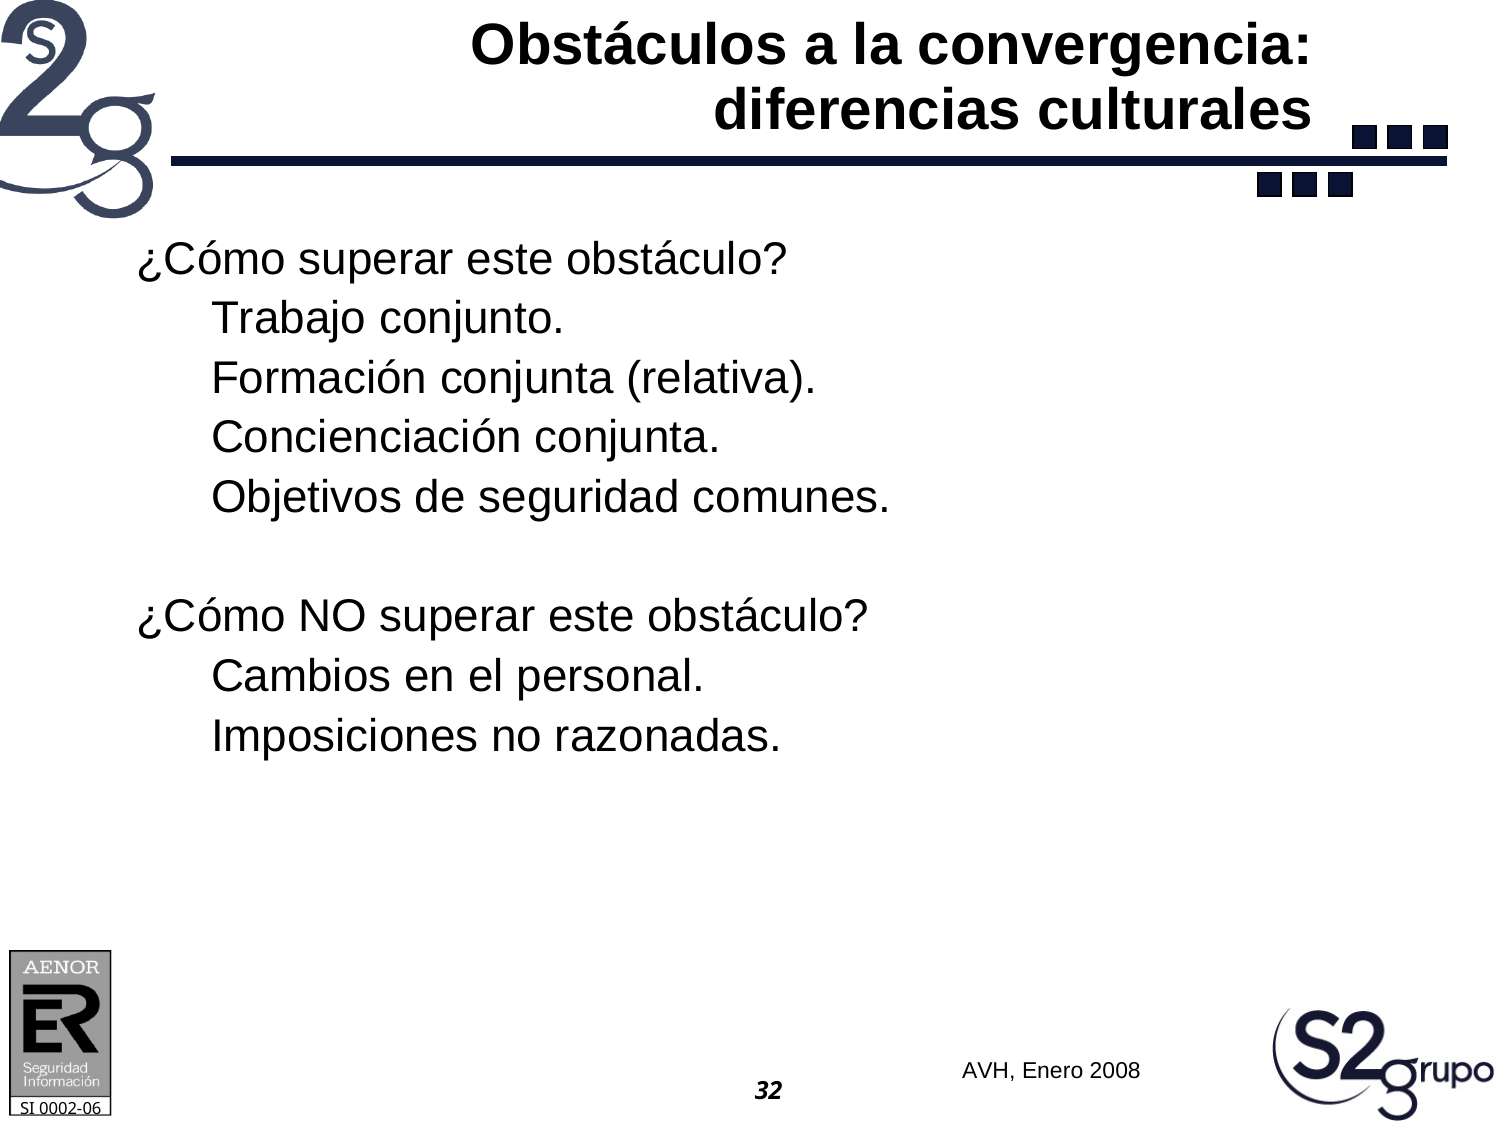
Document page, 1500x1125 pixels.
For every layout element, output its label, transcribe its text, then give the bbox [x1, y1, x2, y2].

picture [9, 950, 112, 1116]
picture [1272, 1008, 1494, 1121]
picture [0, 0, 158, 220]
text_box AVH, Enero 2008 [947, 1049, 1156, 1091]
title Obstáculos a la convergencia: diferencias culturales [183, 3, 1329, 149]
list ¿Cómo superar este obstáculo? Trabajo conjunto. Formación conjunta (relativa). Concienciación conjunta. Objetivos de seguridad comunes. ¿Cómo NO superar este obstáculo? Cambios en el personal. Imposiciones no razonadas. [120, 177, 1477, 929]
